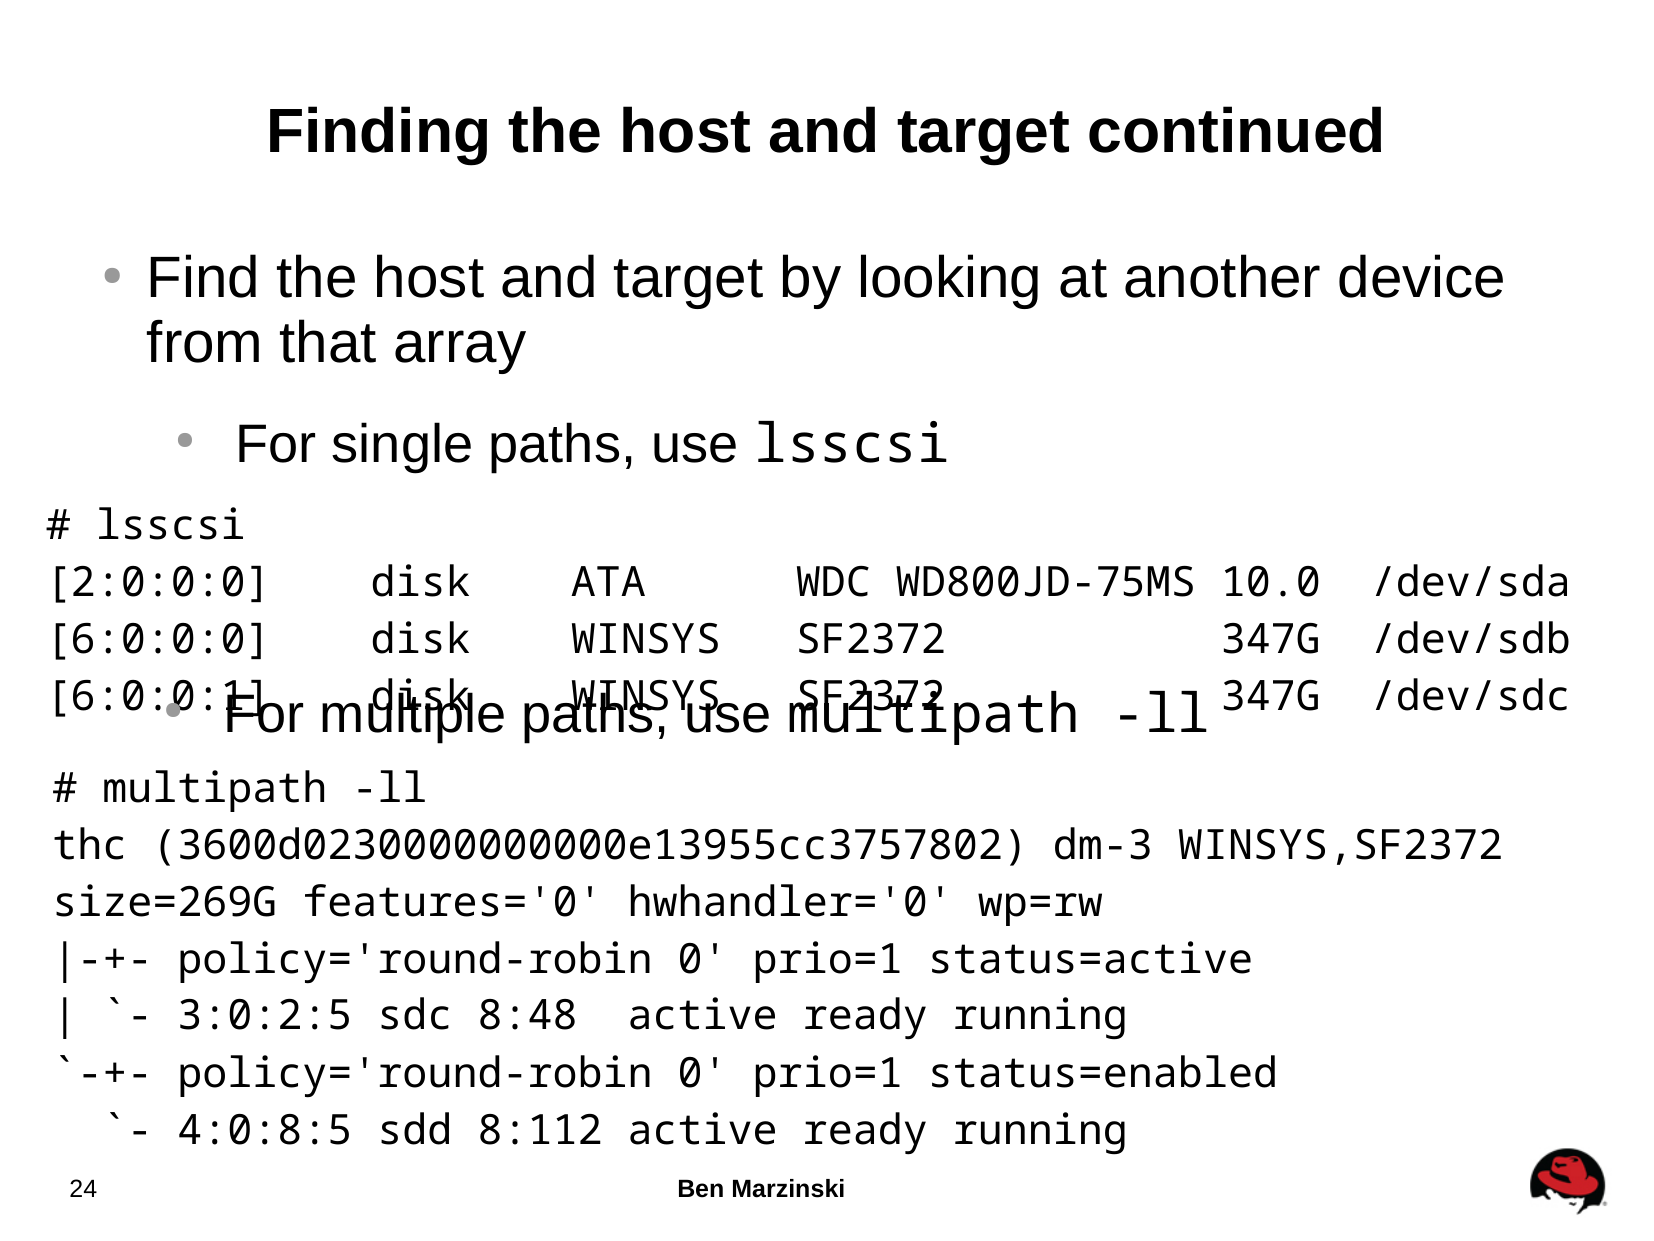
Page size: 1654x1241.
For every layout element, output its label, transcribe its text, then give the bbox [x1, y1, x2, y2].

picture [1529, 1146, 1613, 1224]
text_box # lsscsi [2:0:0:0] disk ATA WDC WD800JD-75MS 10.0 /dev/sda [6:0:0:0] disk WINSYS SF2372 347G /dev/sdb [6:0:0:1] disk WINSYS SF2372 347G /dev/sdc [31, 487, 1613, 670]
text_box # multipath -ll thc (3600d0230000000000e13955cc3757802) dm-3 WINSYS,SF2372 size=269G features='0' hwhandler='0' wp=rw |-+- policy='round-robin 0' prio=1 status=active | `- 3:0:2:5 sdc 8:48 active ready running `-+- policy='round-robin 0' prio=1 status=enabled `- 4:0:8:5 sdd 8:112 active ready running [37, 750, 1613, 1059]
list For multiple paths, use multipath -ll [75, 675, 1564, 750]
title Finding the host and target continued [82, 37, 1571, 226]
list Find the host and target by looking at another device from that array For single paths, use lsscsi [86, 244, 1576, 487]
